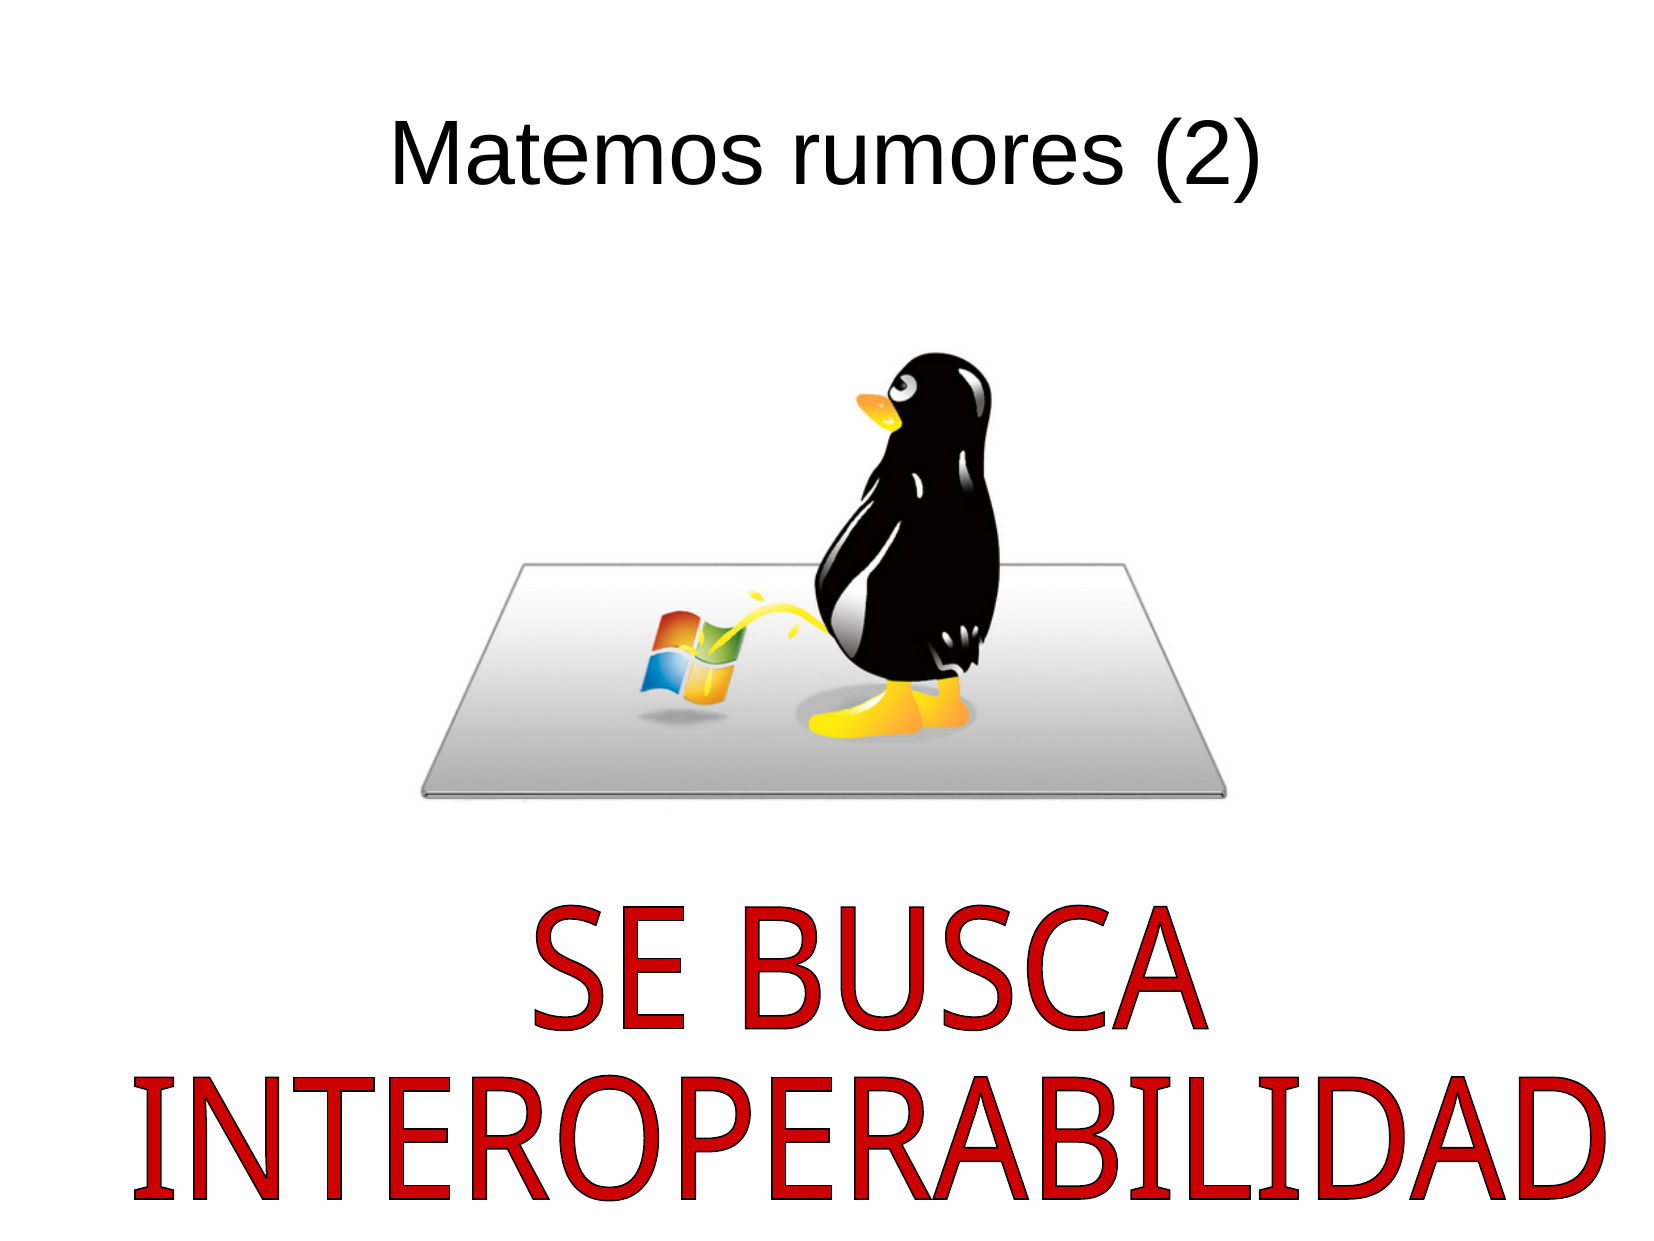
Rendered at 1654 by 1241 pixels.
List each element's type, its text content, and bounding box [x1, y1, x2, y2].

text_box SE BUSCA INTEROPERABILIDAD [535, 905, 603, 1031]
text_box SE BUSCA INTEROPERABILIDAD [390, 1077, 450, 1199]
text_box SE BUSCA INTEROPERABILIDAD [472, 1077, 549, 1200]
text_box SE BUSCA INTEROPERABILIDAD [772, 1077, 832, 1199]
title Matemos rumores (2) [82, 49, 1571, 257]
text_box SE BUSCA INTEROPERABILIDAD [1519, 1077, 1605, 1199]
text_box SE BUSCA INTEROPERABILIDAD [745, 907, 820, 1029]
text_box SE BUSCA INTEROPERABILIDAD [623, 907, 684, 1029]
text_box SE BUSCA INTEROPERABILIDAD [1190, 1077, 1251, 1199]
text_box SE BUSCA INTEROPERABILIDAD [1112, 906, 1208, 1029]
text_box SE BUSCA INTEROPERABILIDAD [933, 1076, 1029, 1199]
text_box SE BUSCA INTEROPERABILIDAD [193, 1077, 279, 1199]
text_box SE BUSCA INTEROPERABILIDAD [1042, 1077, 1118, 1199]
text_box SE BUSCA INTEROPERABILIDAD [1259, 1077, 1299, 1199]
text_box SE BUSCA INTEROPERABILIDAD [1131, 1077, 1170, 1199]
text_box SE BUSCA INTEROPERABILIDAD [681, 1077, 751, 1199]
text_box SE BUSCA INTEROPERABILIDAD [854, 1077, 931, 1200]
text_box SE BUSCA INTEROPERABILIDAD [1410, 1076, 1506, 1199]
text_box SE BUSCA INTEROPERABILIDAD [944, 905, 1012, 1031]
text_box SE BUSCA INTEROPERABILIDAD [294, 1077, 374, 1199]
text_box SE BUSCA INTEROPERABILIDAD [841, 907, 924, 1031]
text_box SE BUSCA INTEROPERABILIDAD [1027, 905, 1109, 1031]
text_box SE BUSCA INTEROPERABILIDAD [135, 1077, 174, 1199]
text_box SE BUSCA INTEROPERABILIDAD [1318, 1077, 1404, 1199]
text_box SE BUSCA INTEROPERABILIDAD [560, 1075, 659, 1201]
picture [301, 257, 1352, 871]
